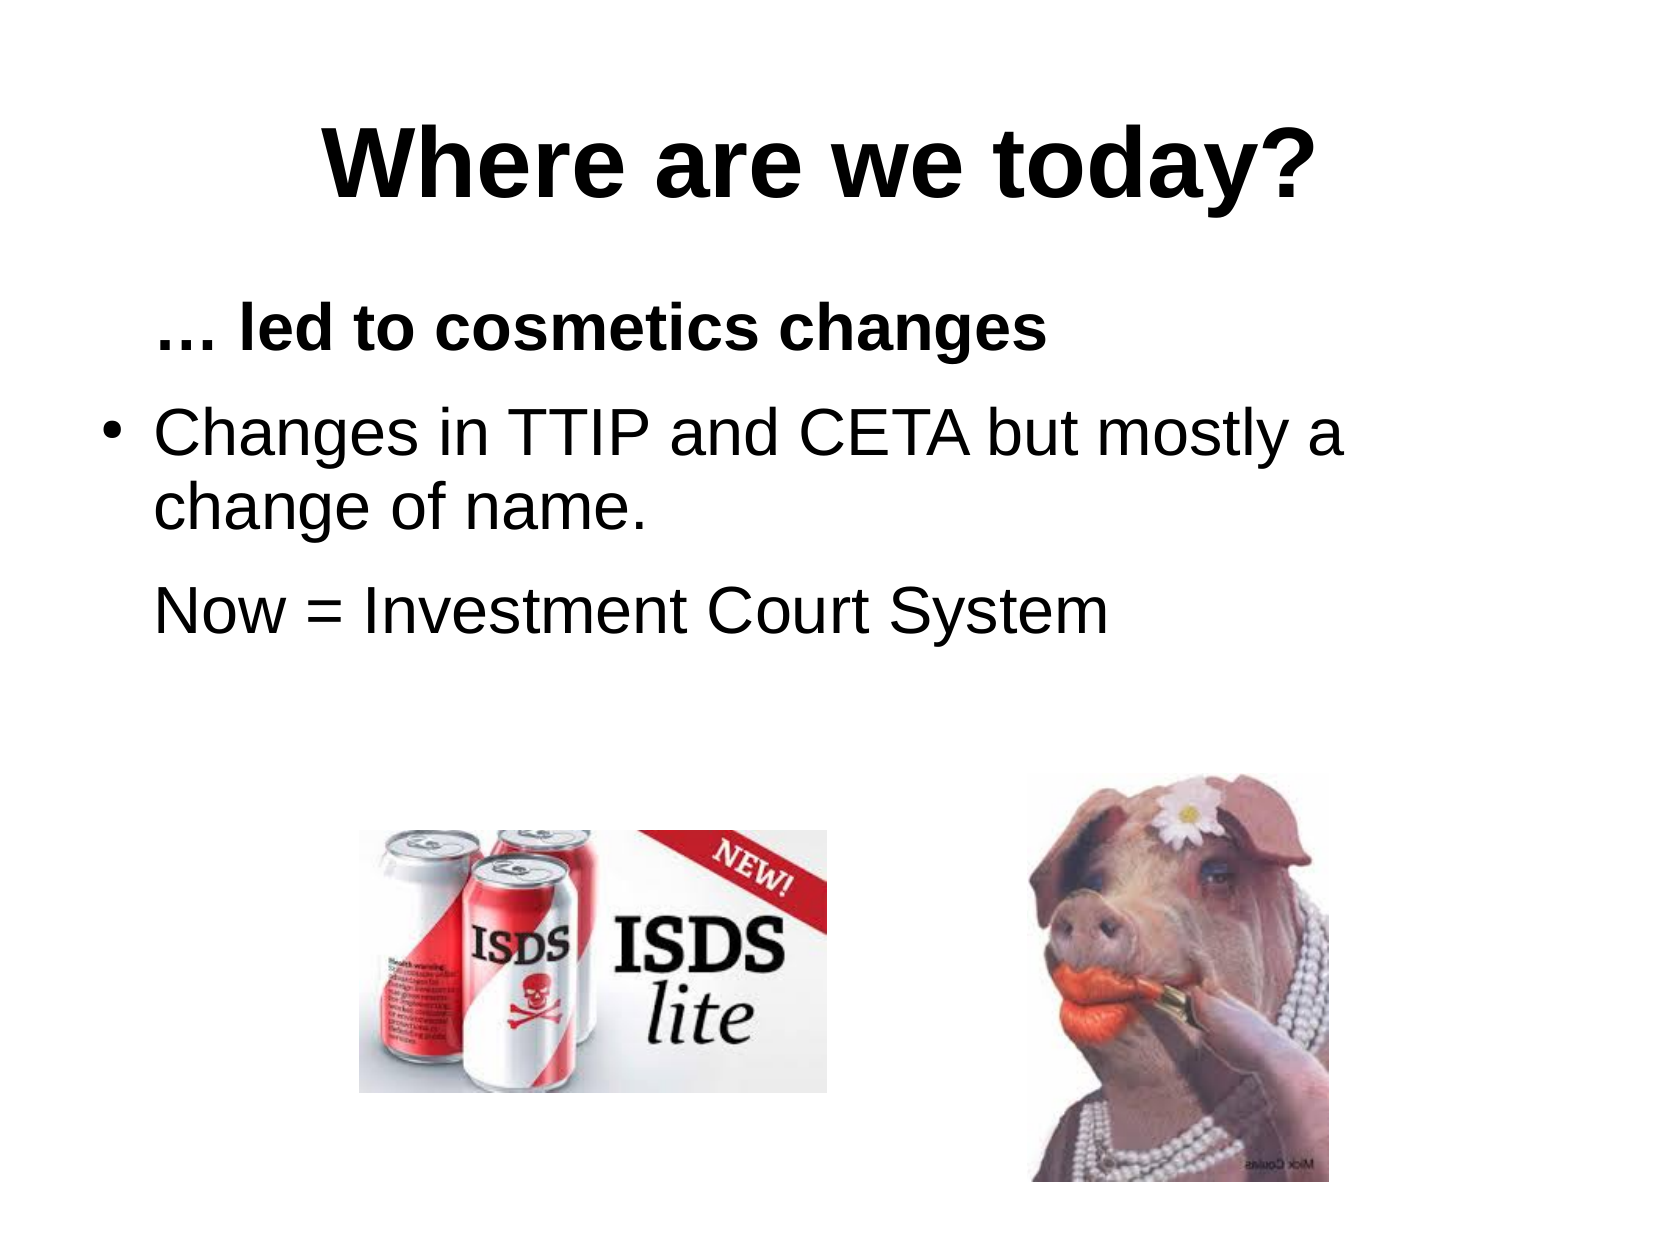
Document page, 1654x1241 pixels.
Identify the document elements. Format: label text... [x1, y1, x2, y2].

title Where are we today? [76, 59, 1565, 266]
picture [1027, 773, 1329, 1182]
picture [359, 830, 827, 1093]
list … led to cosmetics changes Changes in TTIP and CETA but mostly a change of name. Now = Investment Court System [82, 290, 1571, 1010]
